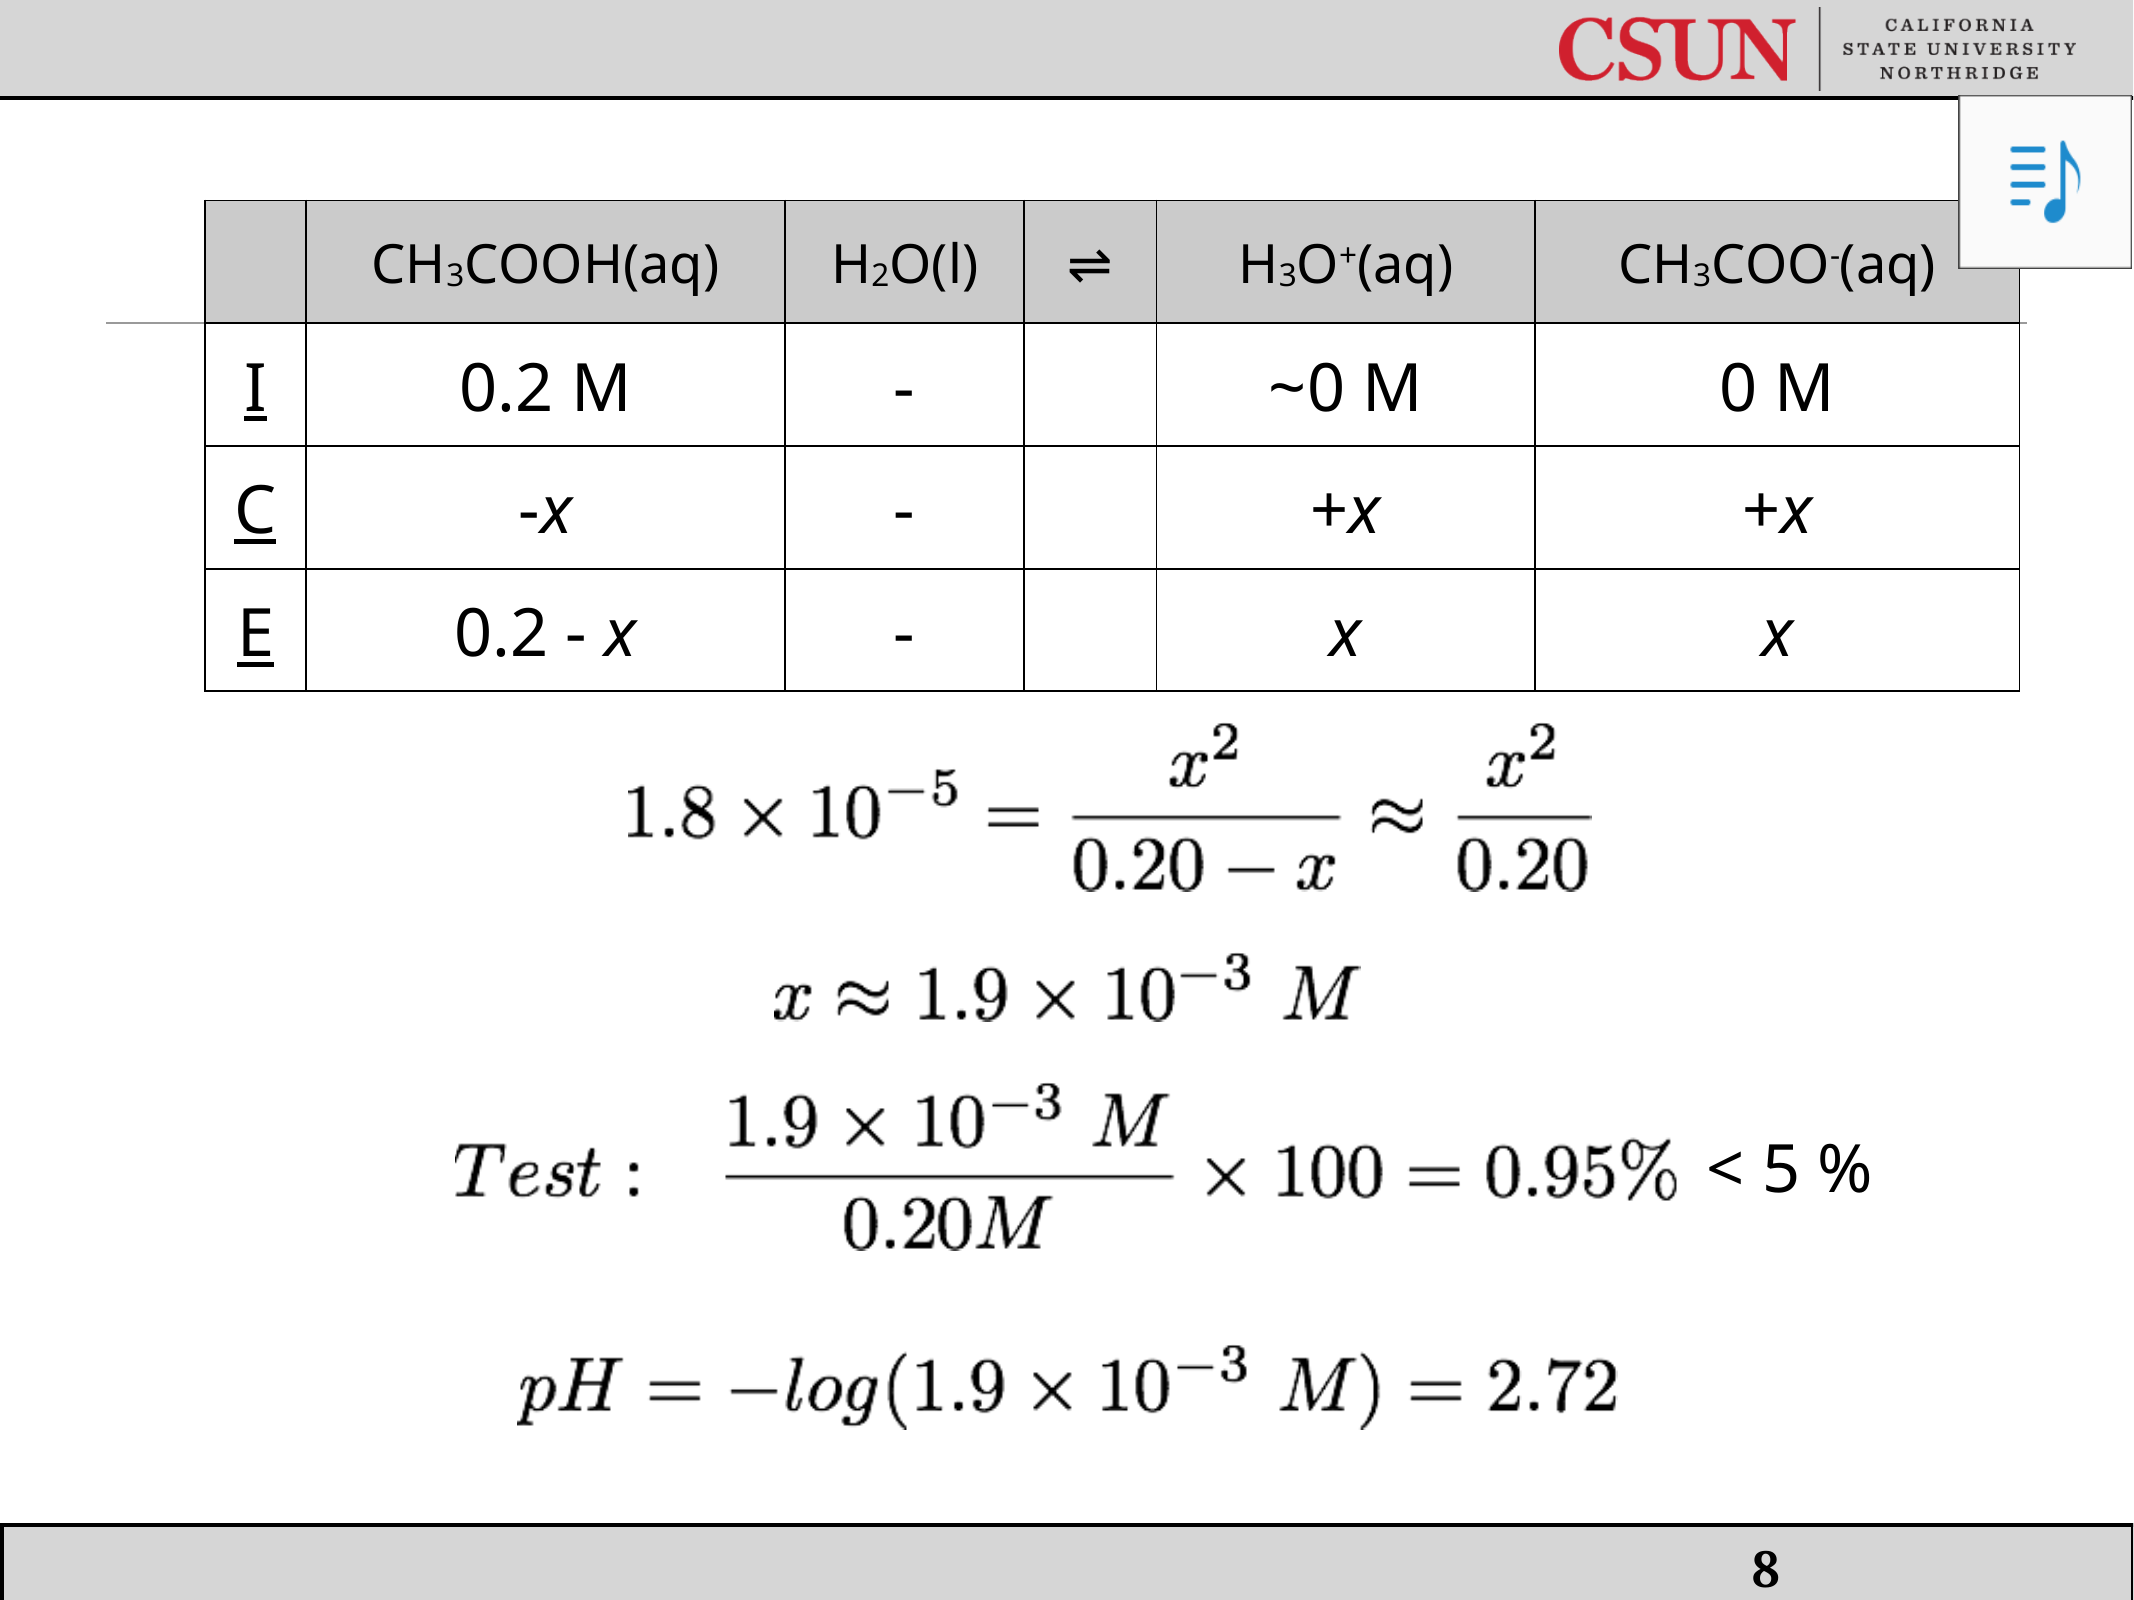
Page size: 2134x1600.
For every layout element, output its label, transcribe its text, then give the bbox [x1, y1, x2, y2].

table_cell C [206, 447, 305, 568]
table_header H2O(l) [786, 201, 1023, 322]
table_cell - [786, 570, 1023, 690]
table_header ⇌ [1025, 201, 1156, 322]
table_header CH3COOH(aq) [307, 201, 784, 322]
picture [1559, 7, 2076, 91]
table_header H3O+(aq) [1157, 201, 1534, 322]
table_cell +x [1536, 447, 2019, 568]
table_cell ~0 M [1157, 324, 1534, 445]
table_cell 0 M [1536, 324, 2019, 445]
table_cell I [206, 324, 305, 445]
text_box < 5 % [1691, 1118, 1927, 1213]
table_cell -x [307, 447, 784, 568]
table_cell x [1536, 570, 2019, 690]
table_header CH3COO-(aq) [1536, 201, 2019, 322]
table_cell - [786, 447, 1023, 568]
table_cell [1025, 570, 1156, 690]
picture [517, 1344, 1618, 1430]
table_cell x [1157, 570, 1534, 690]
picture [455, 1082, 1679, 1252]
text_box [1957, 94, 2134, 271]
table_cell +x [1157, 447, 1534, 568]
picture [774, 952, 1361, 1022]
table_cell E [206, 570, 305, 690]
picture [628, 722, 1592, 892]
table_cell [1025, 324, 1156, 445]
table_cell - [786, 324, 1023, 445]
table_header [206, 201, 305, 322]
table_cell [1025, 447, 1156, 568]
table_cell 0.2 M [307, 324, 784, 445]
table_cell 0.2 - x [307, 570, 784, 690]
